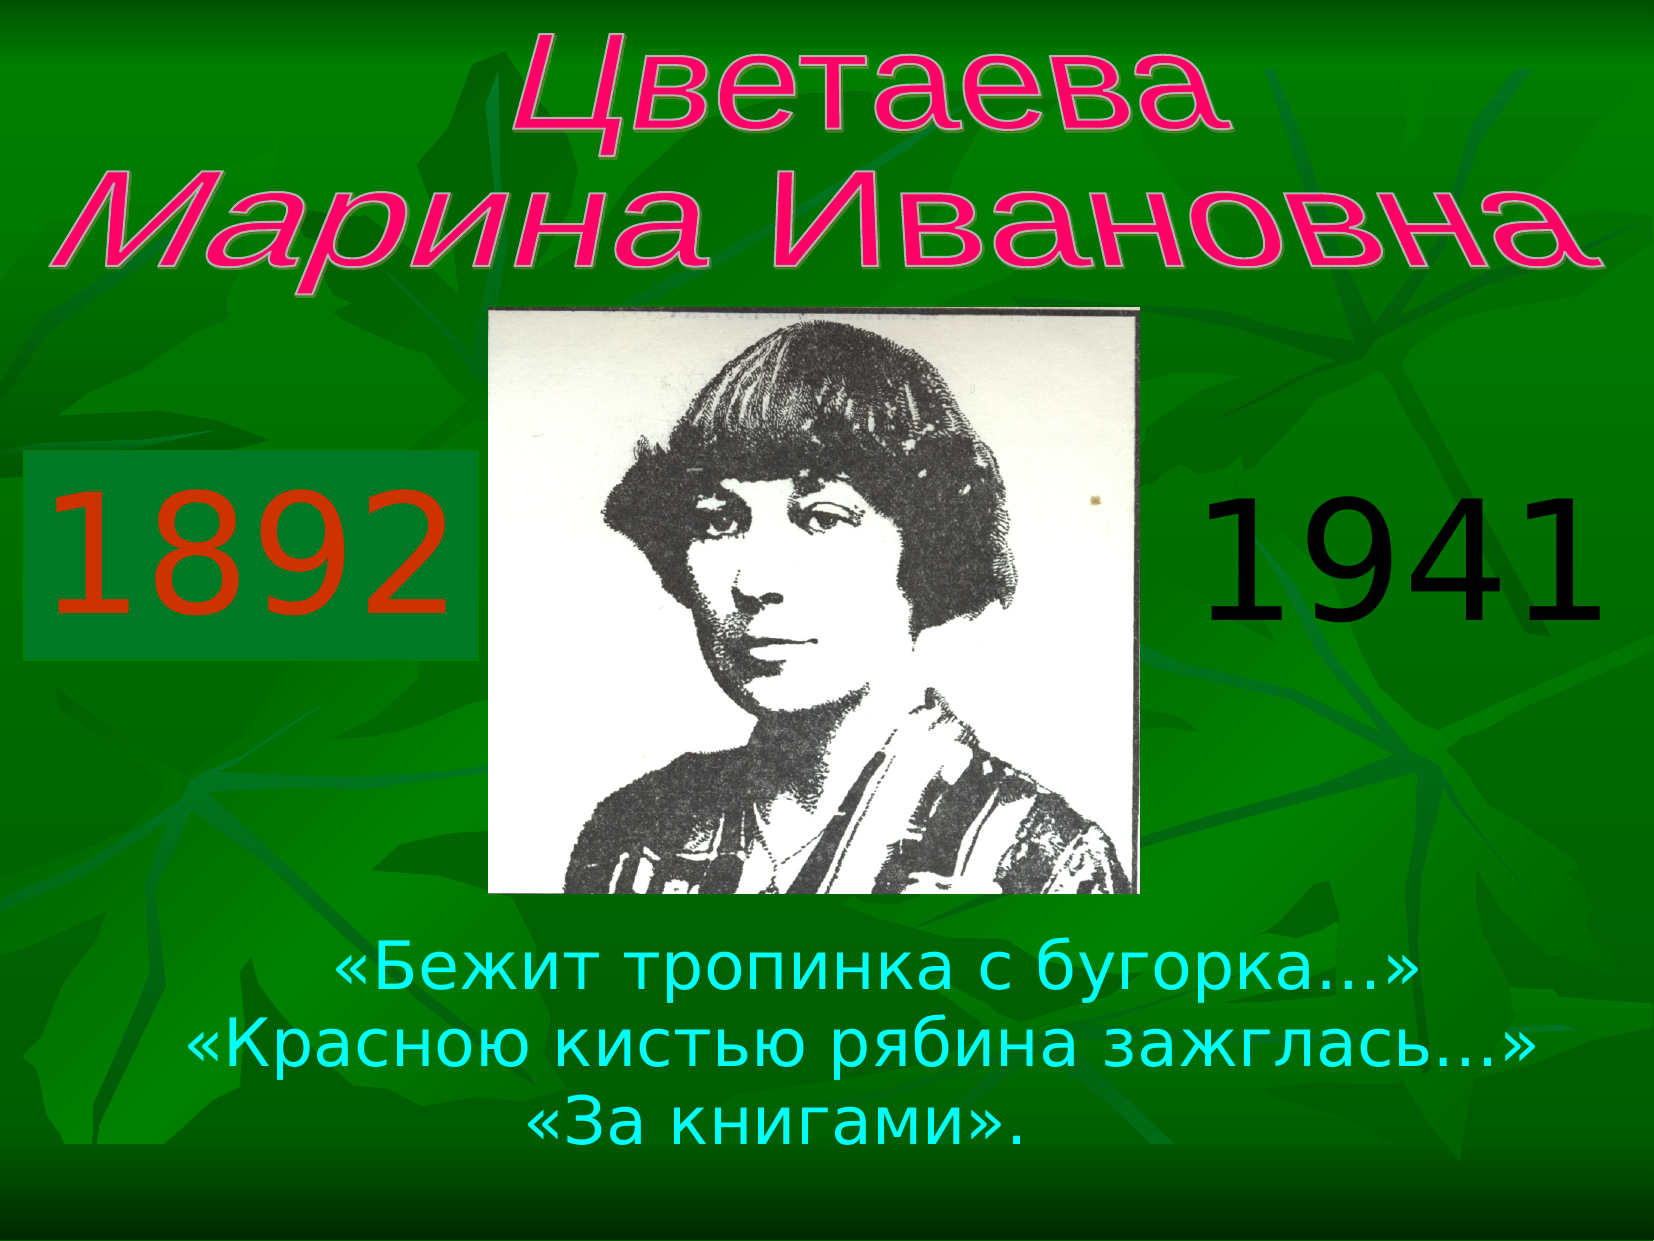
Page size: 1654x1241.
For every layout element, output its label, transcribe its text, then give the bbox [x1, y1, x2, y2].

text_box Цветаева Марина Ивановна [875, 54, 962, 130]
text_box Цветаева Марина Ивановна [633, 56, 707, 129]
text_box Цветаева Марина Ивановна [1482, 192, 1604, 268]
text_box Цветаева Марина Ивановна [295, 192, 407, 295]
text_box Цветаева Марина Ивановна [1284, 193, 1382, 266]
text_box Цветаева Марина Ивановна [1377, 193, 1488, 266]
text_box Цветаева Марина Ивановна [1190, 192, 1282, 268]
text_box «Бежит тропинка с бугорка…» «Красною кистью рябина зажглась…» «За книгами». [168, 919, 1557, 1169]
text_box Цветаева Марина Ивановна [1050, 56, 1130, 129]
text_box Цветаева Марина Ивановна [615, 192, 709, 268]
text_box Цветаева Марина Ивановна [774, 171, 878, 266]
text_box Цветаева Марина Ивановна [514, 193, 605, 266]
text_box Цветаева Марина Ивановна [49, 171, 223, 266]
text_box Цветаева Марина Ивановна [206, 192, 304, 268]
text_box 1941 [1176, 458, 1631, 668]
text_box Цветаева Марина Ивановна [718, 54, 795, 130]
text_box Цветаева Марина Ивановна [901, 193, 982, 266]
text_box Цветаева Марина Ивановна [994, 192, 1093, 268]
text_box Цветаева Марина Ивановна [963, 54, 1041, 130]
text_box Цветаева Марина Ивановна [799, 56, 866, 129]
text_box Цветаева Марина Ивановна [1135, 54, 1233, 130]
text_box Цветаева Марина Ивановна [513, 34, 624, 156]
text_box Цветаева Марина Ивановна [410, 193, 509, 266]
text_box 1892 [24, 450, 478, 661]
text_box Цветаева Марина Ивановна [1089, 193, 1183, 266]
picture [488, 307, 1140, 894]
